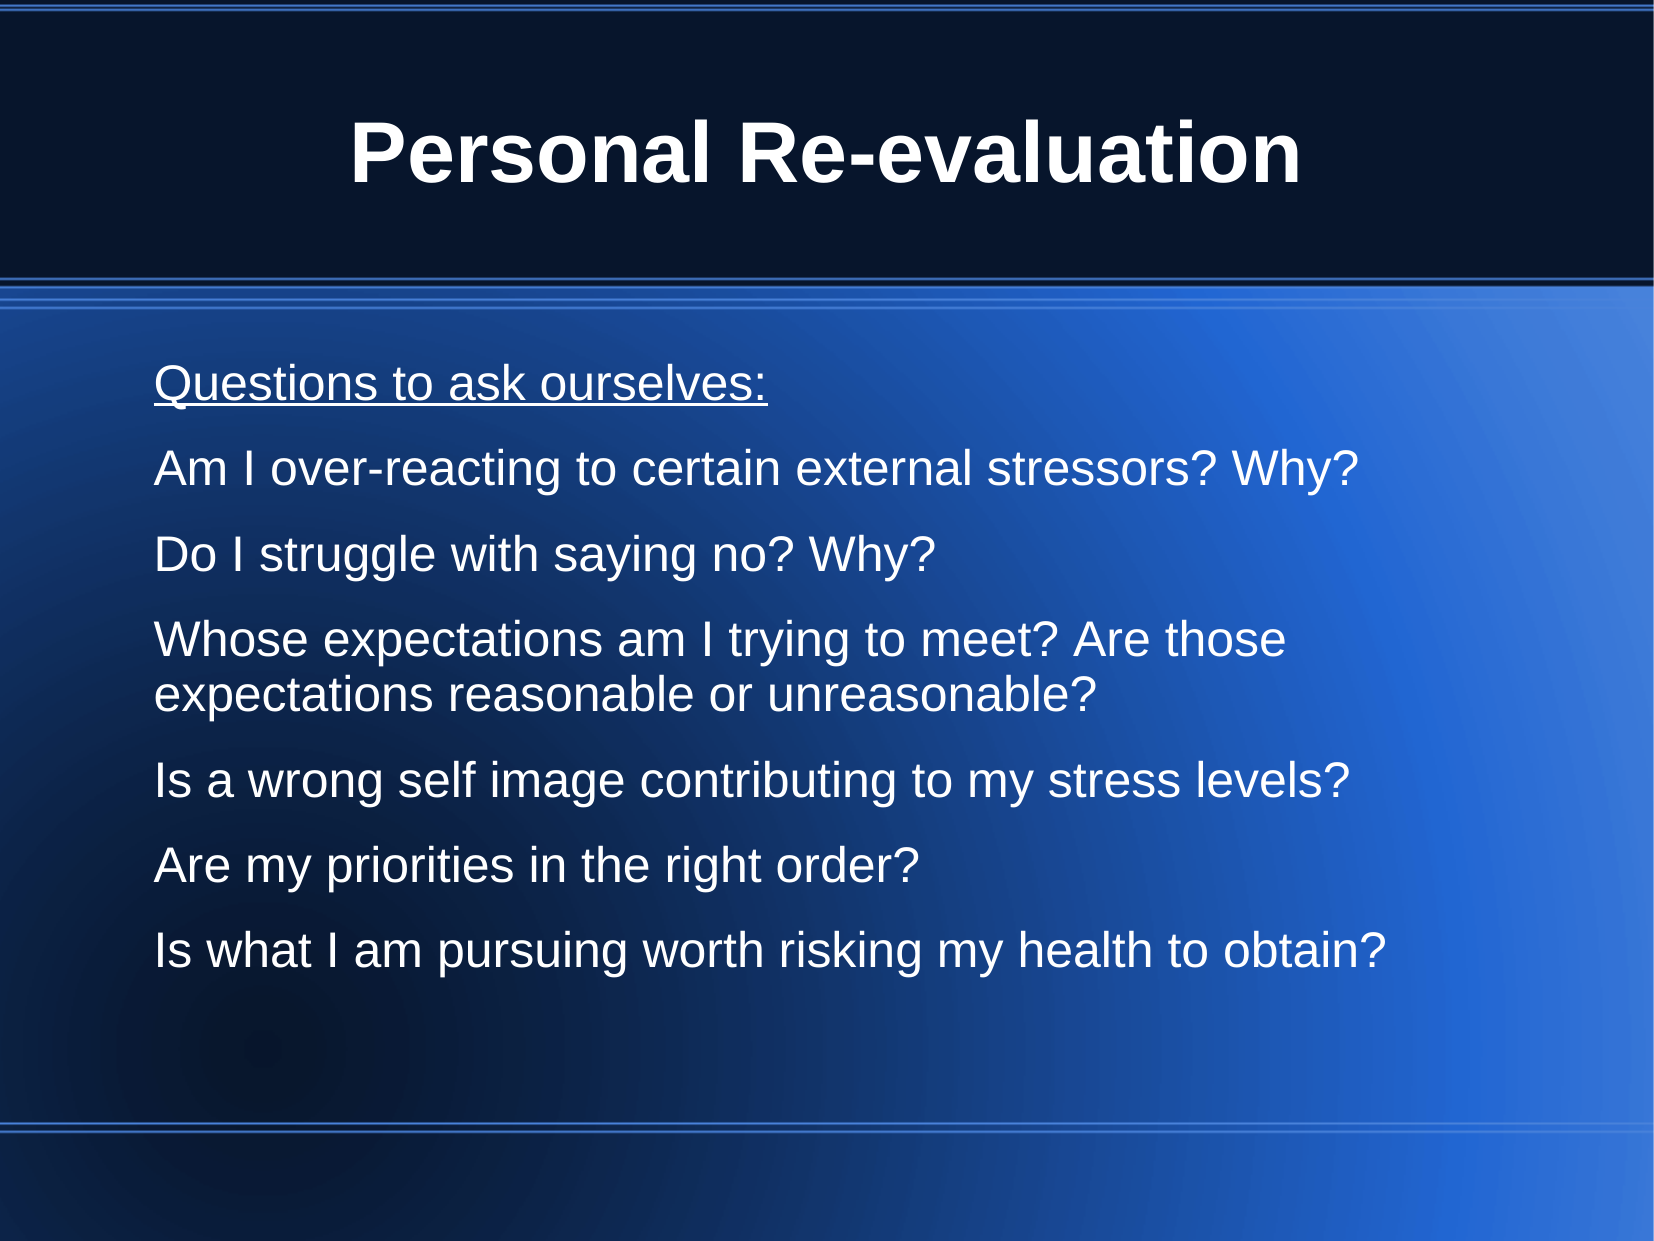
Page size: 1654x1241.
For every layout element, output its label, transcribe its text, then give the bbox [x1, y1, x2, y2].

picture [0, 0, 1654, 1241]
title Personal Re-evaluation [82, 49, 1571, 257]
list Questions to ask ourselves: Am I over-reacting to certain external stressors? Why? Do I struggle with saying no? Why? Whose expectations am I trying to meet? Are those expectations reasonable or unreasonable? Is a wrong self image contributing to my stress levels? Are my priorities in the right order? Is what I am pursuing worth risking my health to obtain? [82, 355, 1571, 1064]
